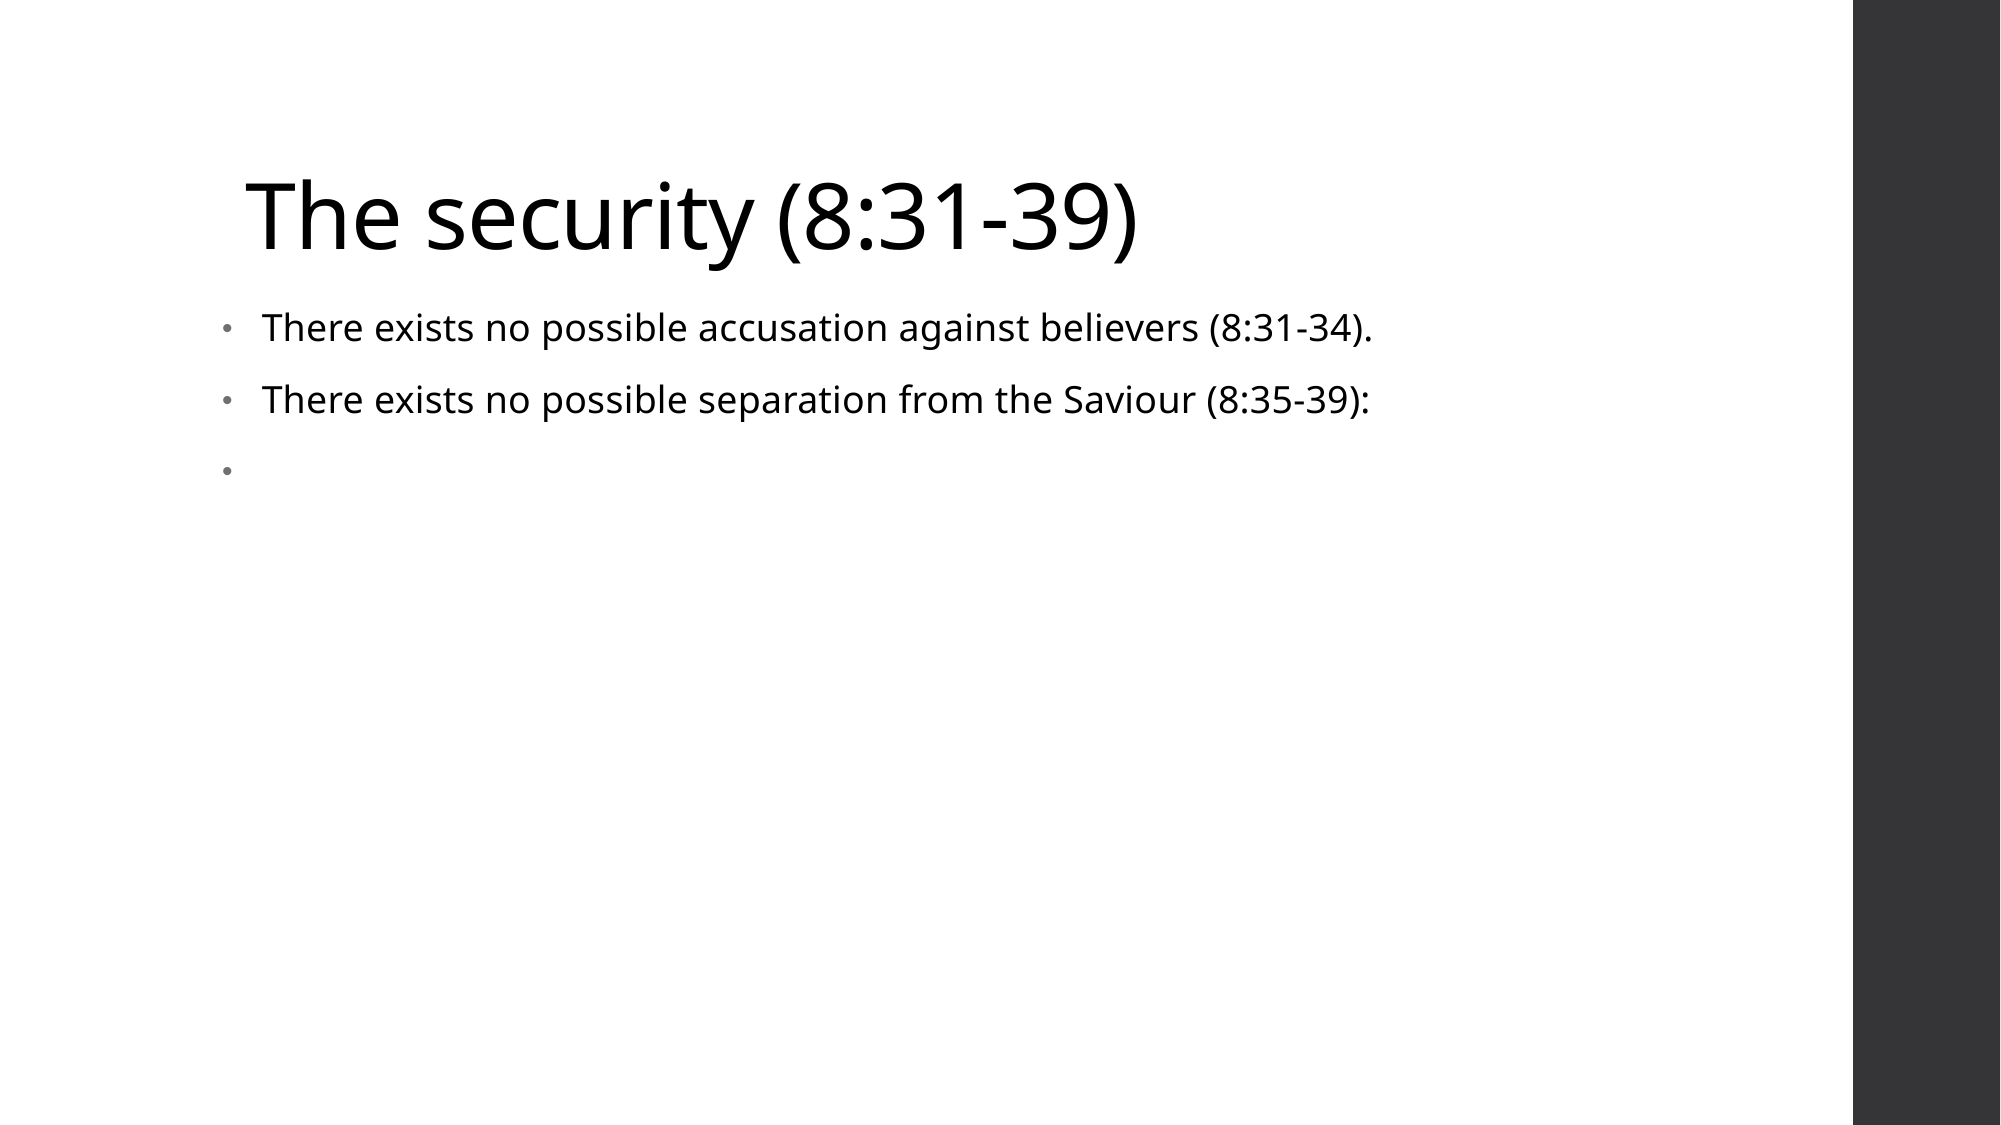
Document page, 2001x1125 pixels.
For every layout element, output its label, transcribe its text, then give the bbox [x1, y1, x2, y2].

title The security (8:31-39) [206, 60, 1797, 278]
list There exists no possible accusation against believers (8:31-34). There exists no possible separation from the Saviour (8:35-39): [206, 299, 1617, 1014]
